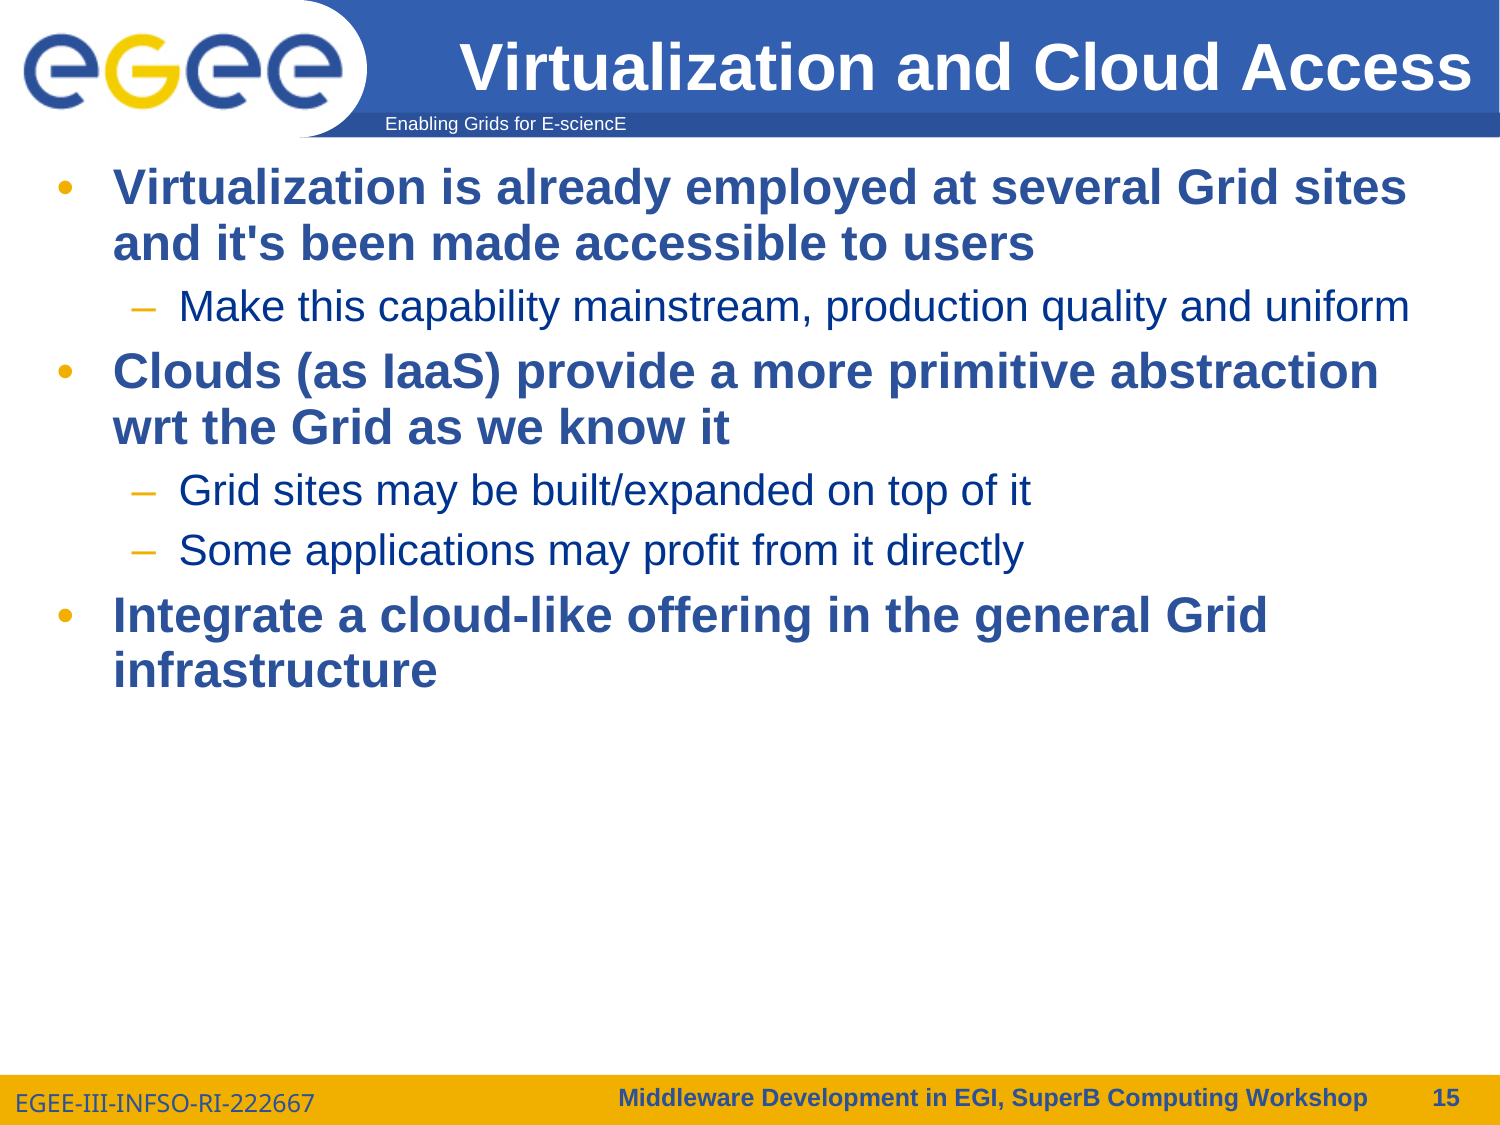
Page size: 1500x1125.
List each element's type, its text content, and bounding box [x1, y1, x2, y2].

list Virtualization is already employed at several Grid sites and it's been made accessible to users Make this capability mainstream, production quality and uniform Clouds (as IaaS) provide a more primitive abstraction wrt the Grid as we know it Grid sites may be built/expanded on top of it Some applications may profit from it directly Integrate a cloud-like offering in the general Grid infrastructure [56, 159, 1466, 888]
title Virtualization and Cloud Access [369, 0, 1475, 148]
picture [18, 30, 349, 112]
